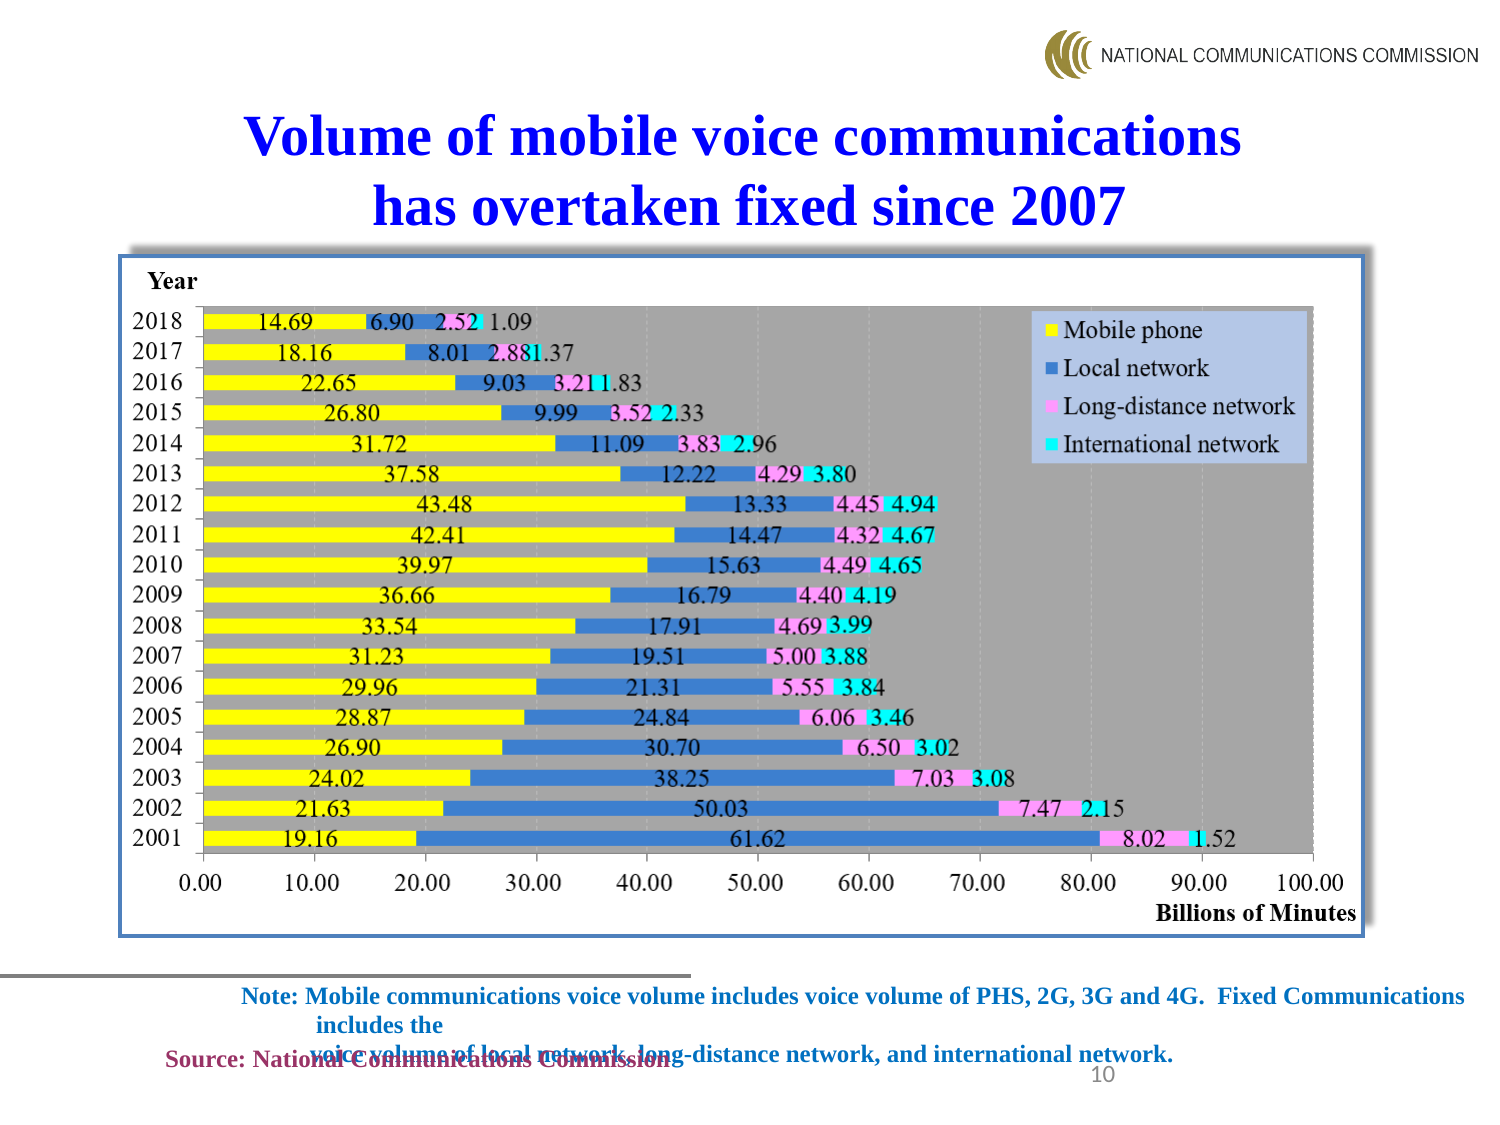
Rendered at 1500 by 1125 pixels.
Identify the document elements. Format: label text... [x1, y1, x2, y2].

text_box [1074, 1047, 1426, 1103]
text_box Source: National Communications Commission [0, 1035, 703, 1081]
text_box Volume of mobile voice communications has overtaken fixed since 2007 [0, 90, 1500, 216]
picture [118, 237, 1382, 939]
text_box Note: Mobile communications voice volume includes voice volume of PHS, 2G, 3G and 4G. Fixed Communications includes the voice volume of local network, long-distance network, and international network. [1, 972, 1500, 1047]
picture [1045, 30, 1479, 79]
